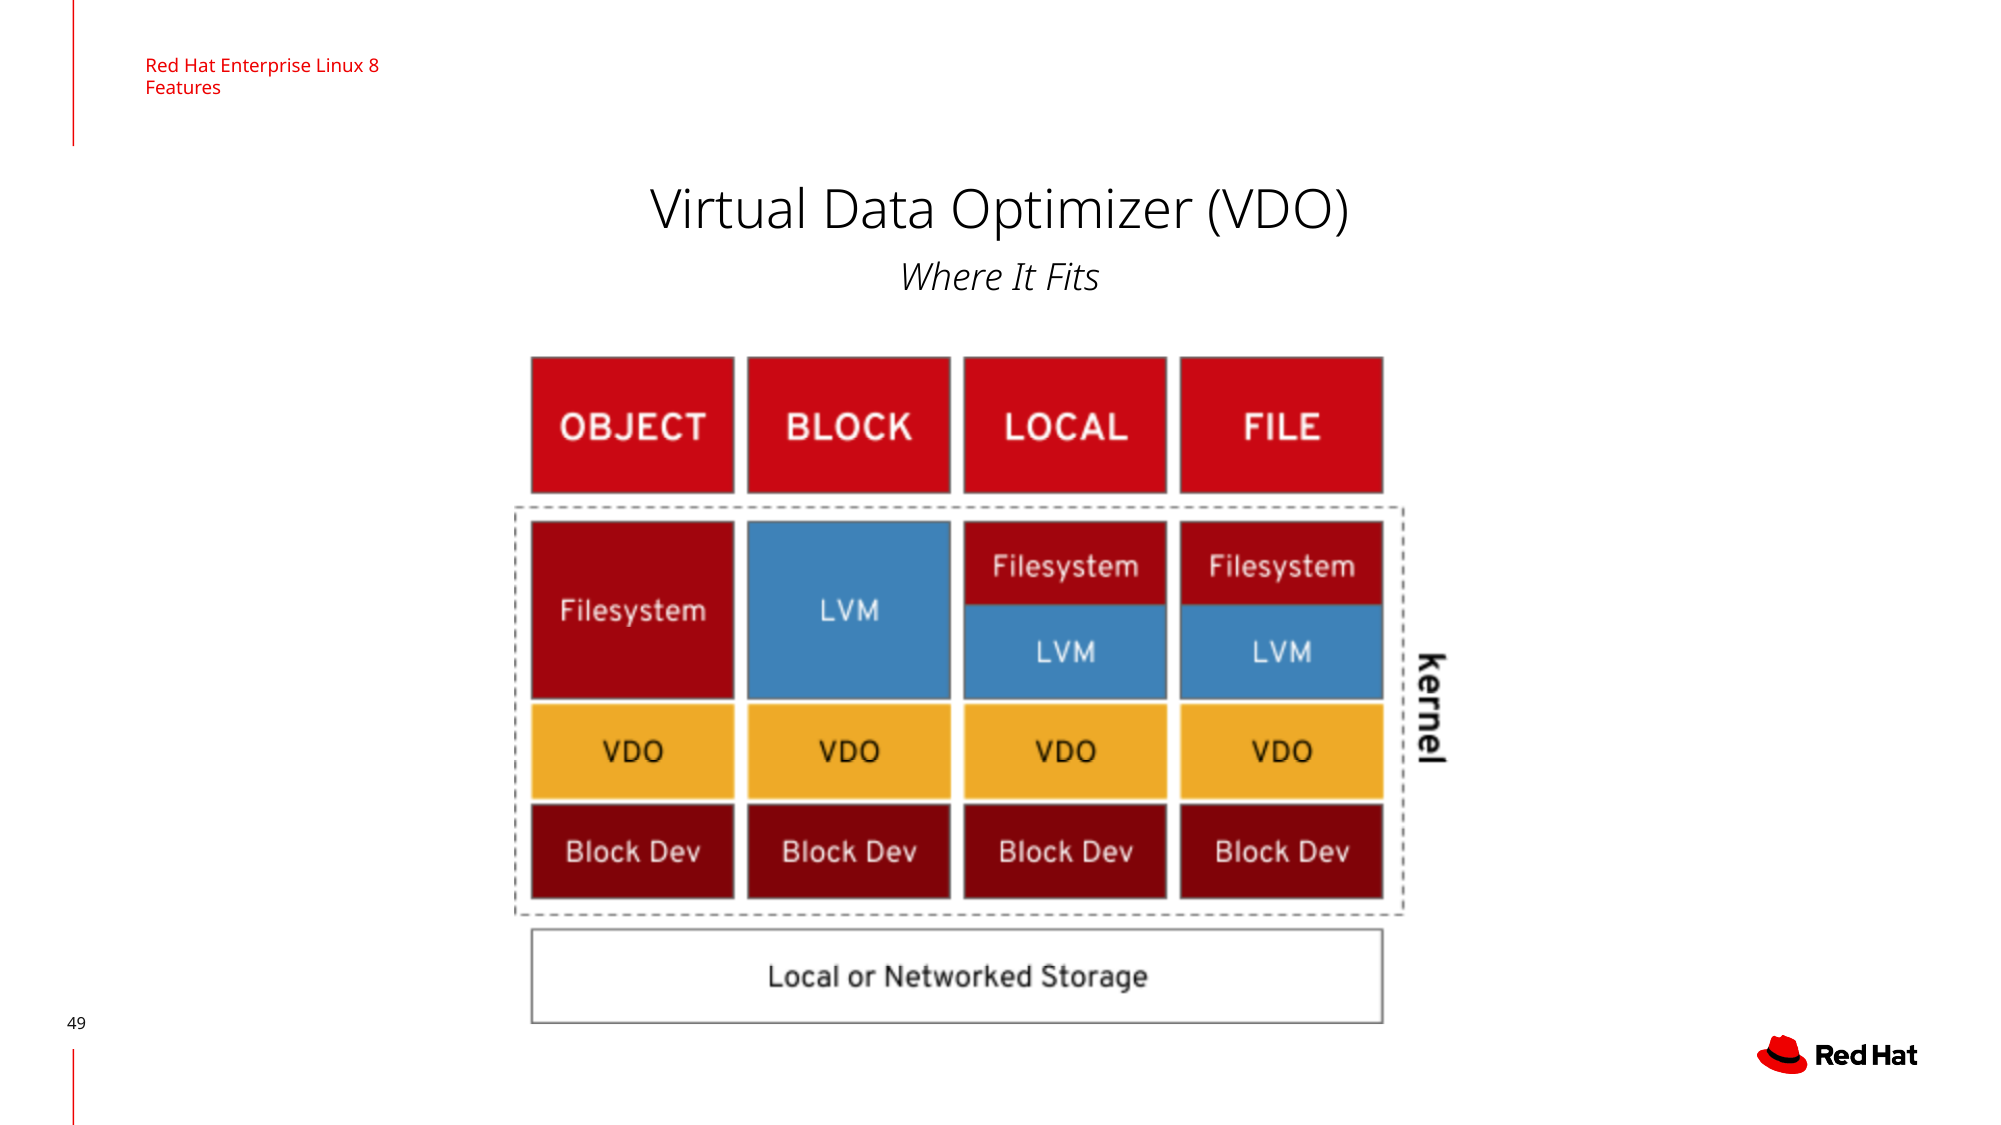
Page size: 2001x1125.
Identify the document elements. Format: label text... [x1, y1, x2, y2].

picture [508, 342, 1473, 1049]
title Virtual Data Optimizer (VDO) Where It Fits [287, 155, 1713, 315]
picture [1757, 1035, 1918, 1074]
subtitle Red Hat Enterprise Linux 8 Features [73, 9, 918, 143]
